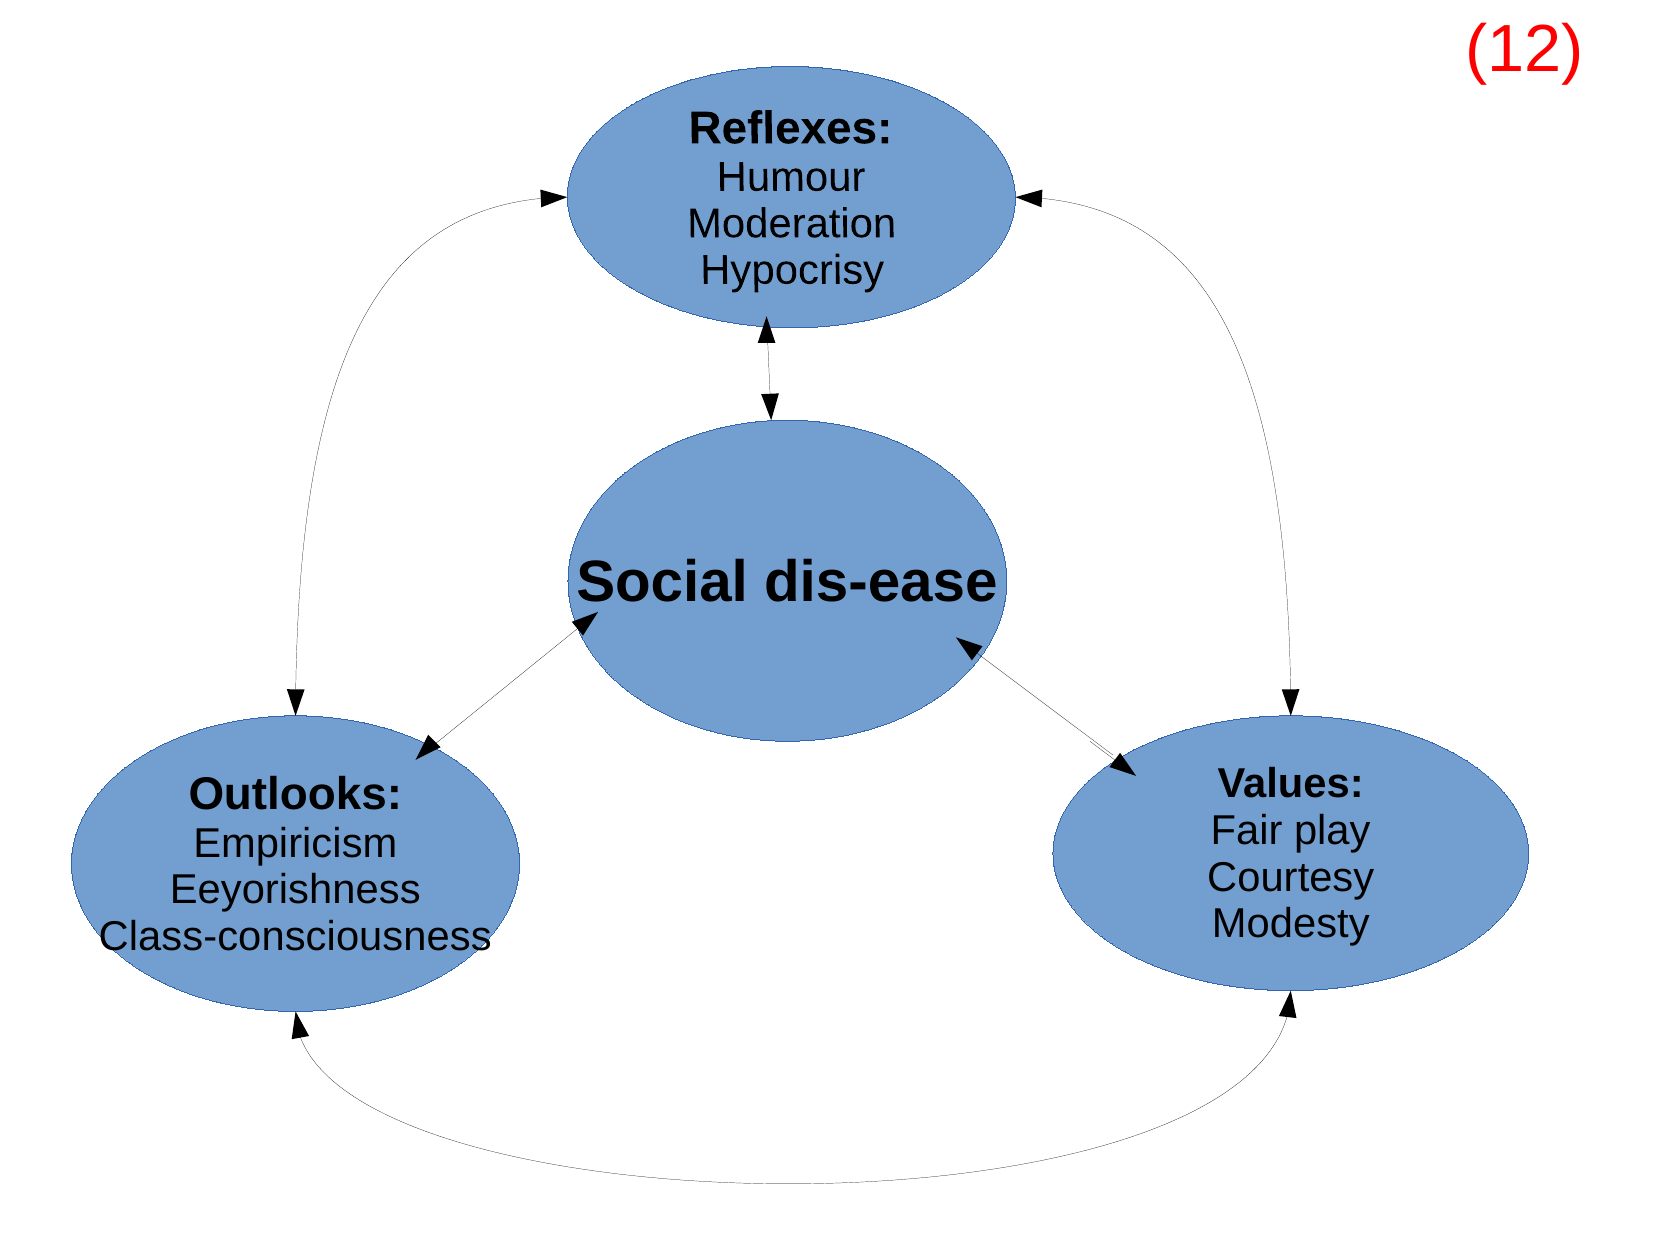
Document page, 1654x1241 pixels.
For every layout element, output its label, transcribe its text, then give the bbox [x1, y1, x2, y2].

text_box Reflexes: Humour Moderation Hypocrisy [567, 152, 1016, 328]
text_box Social dis-ease [567, 420, 1007, 742]
text_box Outlooks: Empiricism Eeyorishness Class-consciousness [71, 715, 520, 1012]
title (12) [95, 0, 1584, 152]
text_box Values: Fair play Courtesy Modesty [1052, 715, 1529, 991]
